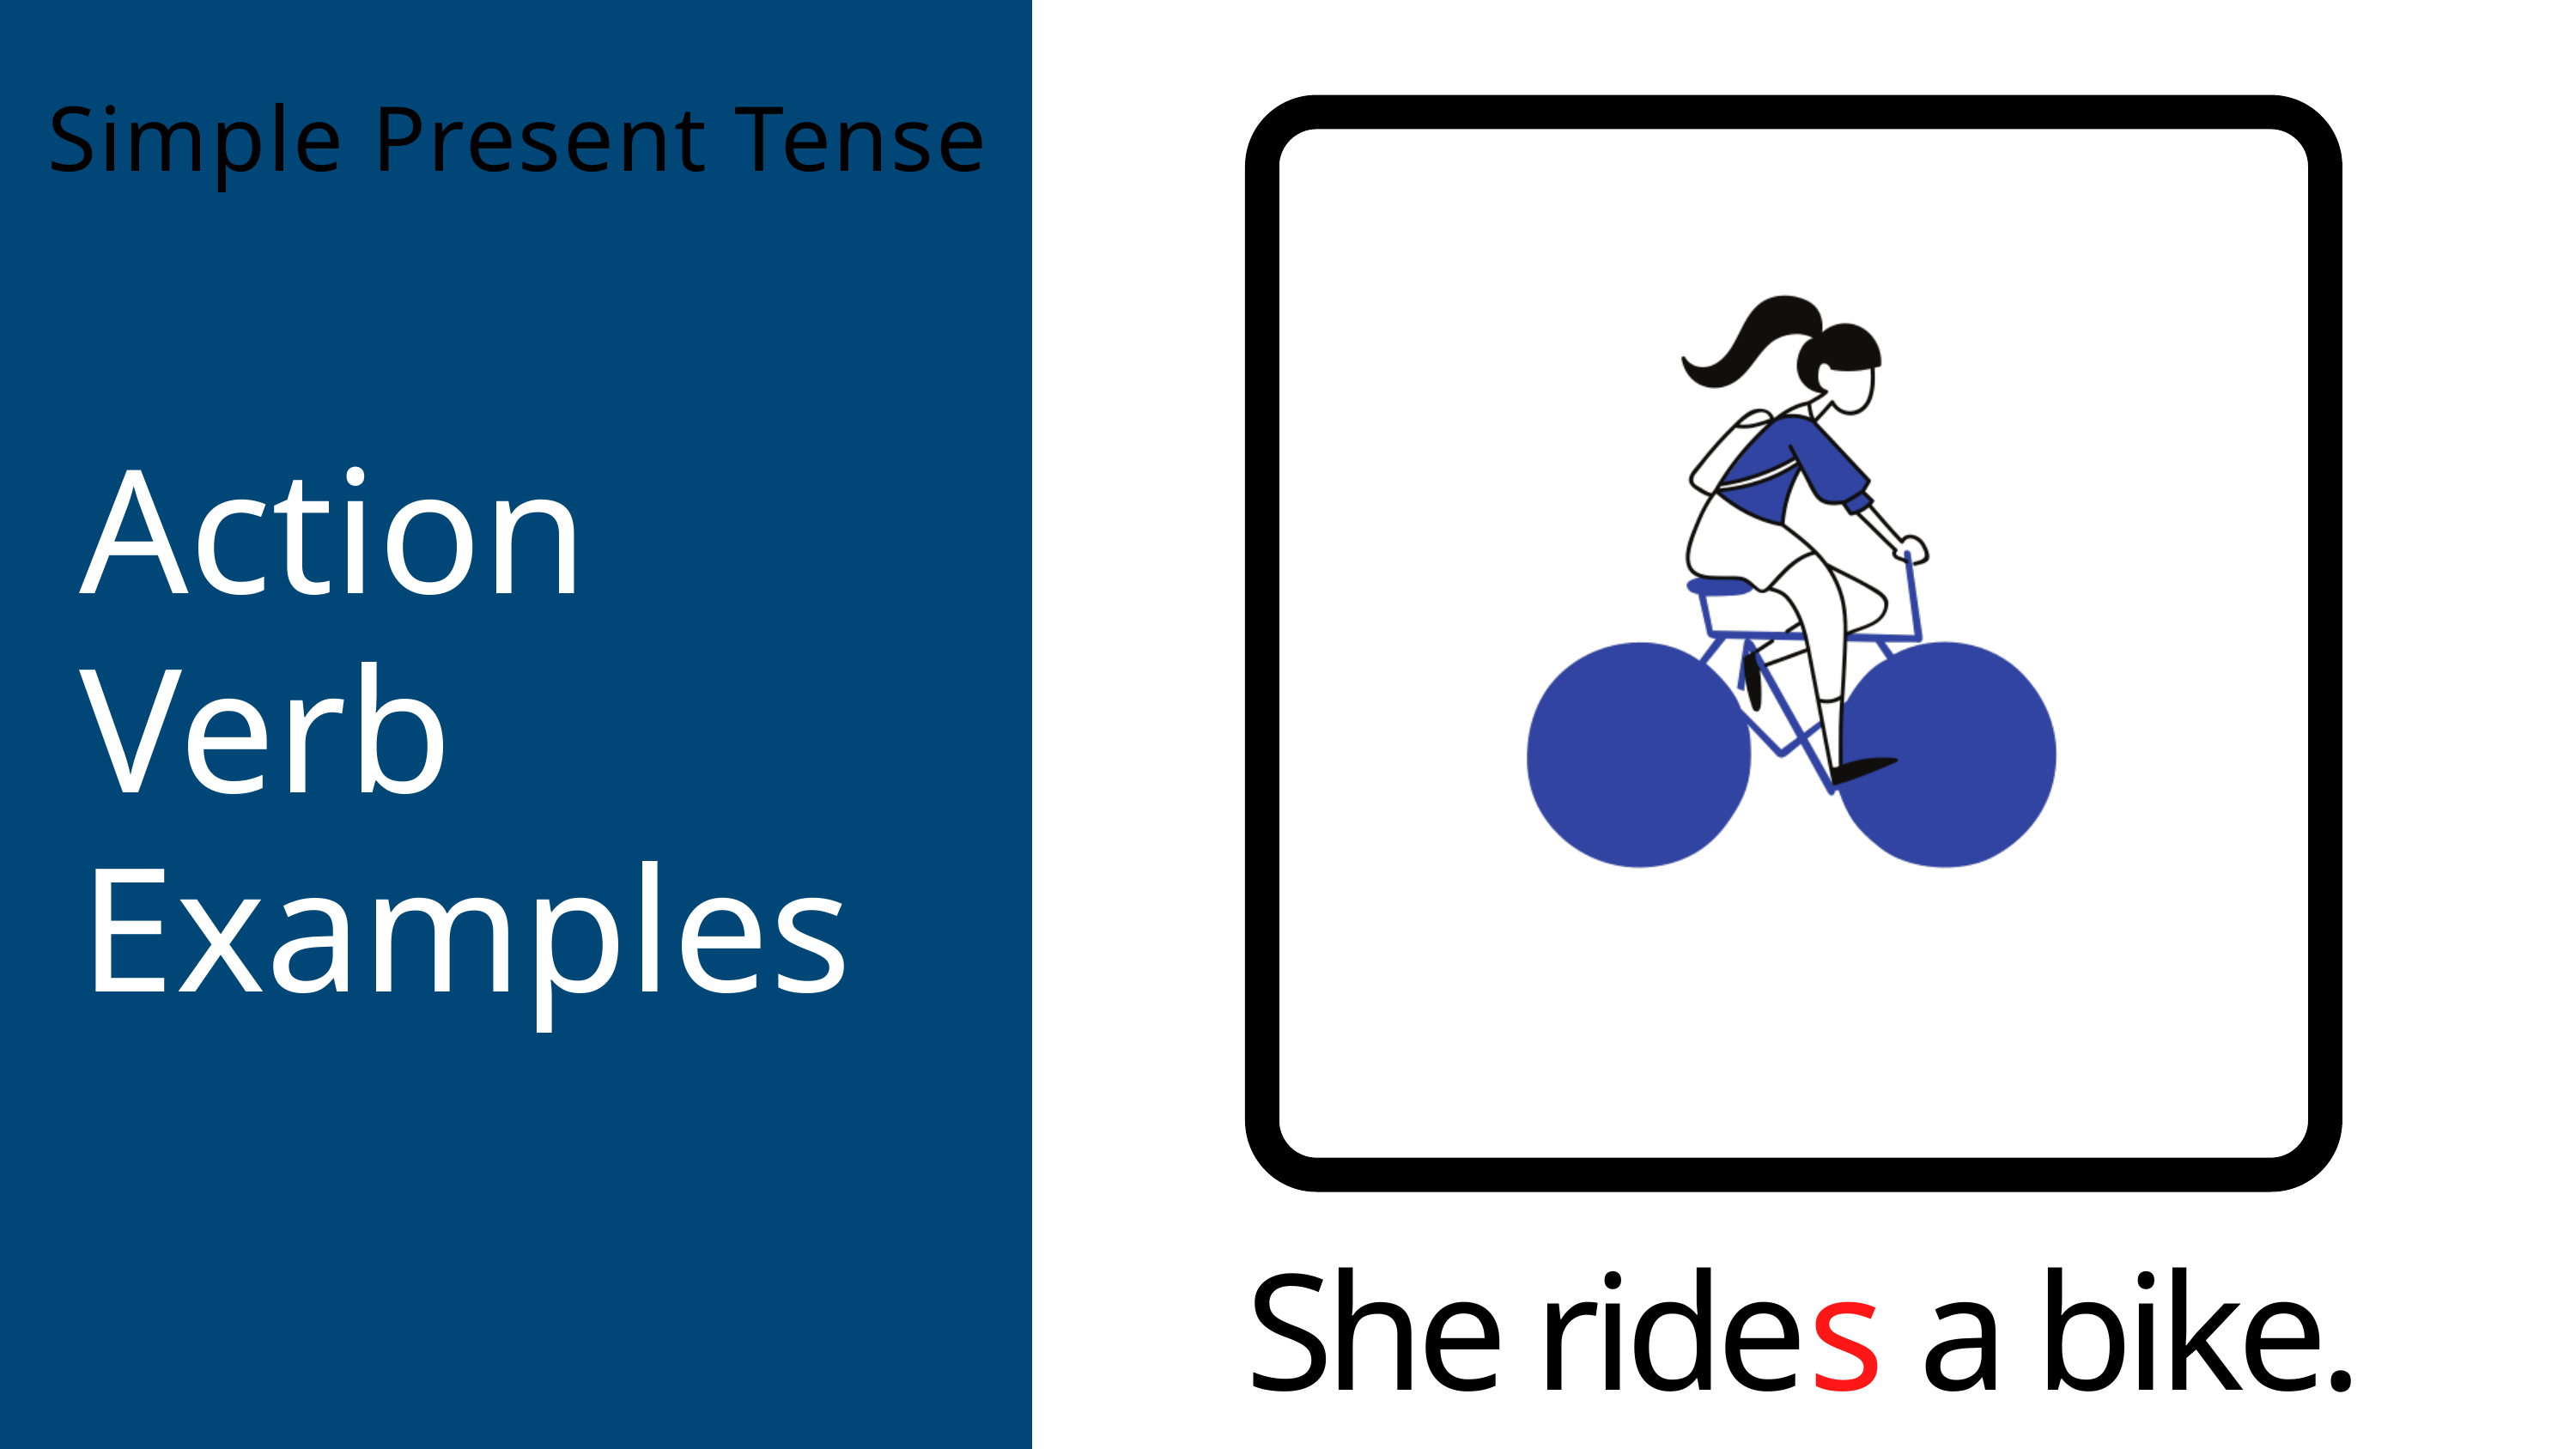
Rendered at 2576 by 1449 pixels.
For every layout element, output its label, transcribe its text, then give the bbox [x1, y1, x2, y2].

text_box [0, 0, 1032, 1449]
picture [1526, 294, 2062, 874]
text_box Action Verb Examples [79, 428, 957, 1026]
text_box [1244, 94, 2342, 1192]
text_box She rides a bike. [1032, 1213, 2576, 1422]
text_box Simple Present Tense [45, 64, 991, 311]
